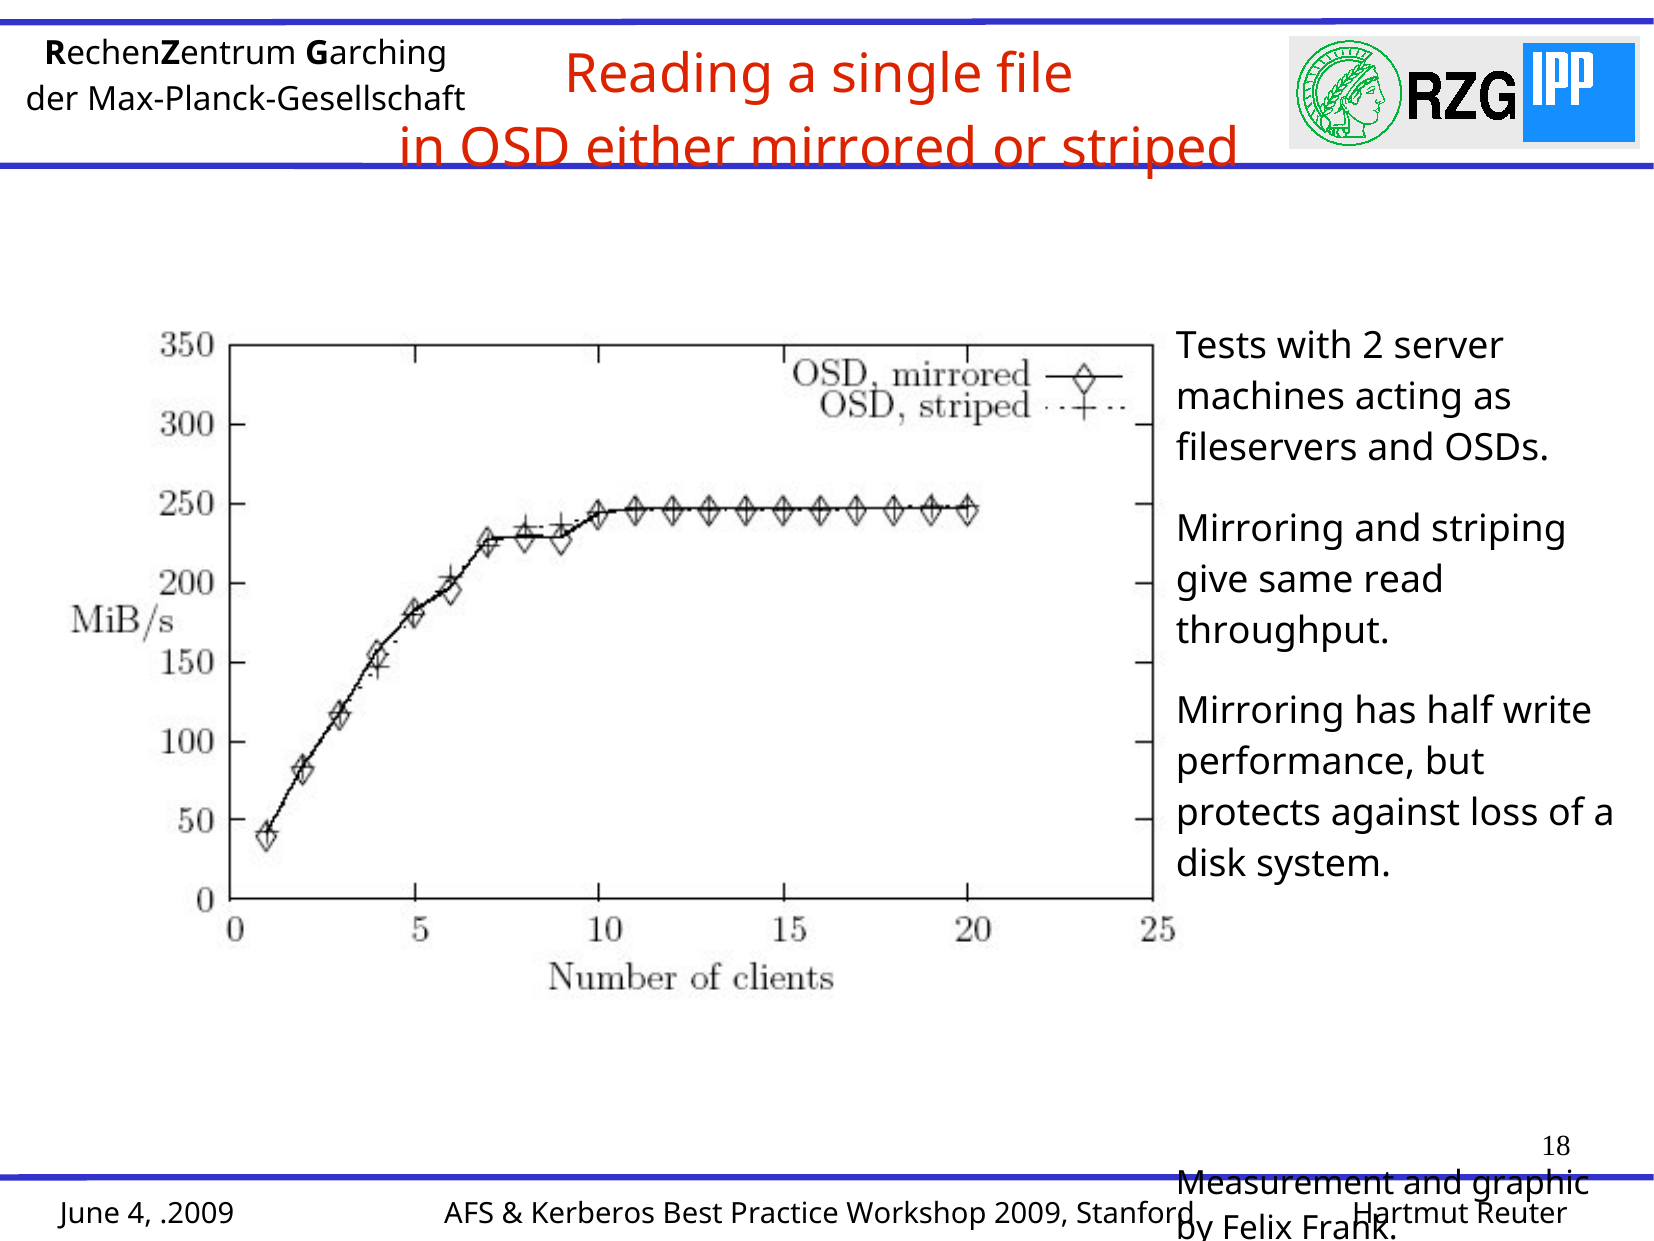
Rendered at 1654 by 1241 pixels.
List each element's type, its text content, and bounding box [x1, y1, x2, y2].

picture [0, 282, 1161, 1015]
text_box Reading a single file in OSD either mirrored or striped [0, 26, 1654, 163]
list Tests with 2 server machines acting as fileservers and OSDs. Mirroring and striping give same read throughput. Mirroring has half write performance, but protects against loss of a disk system. Measurement and graphic by Felix Frank. [1161, 265, 1634, 1241]
